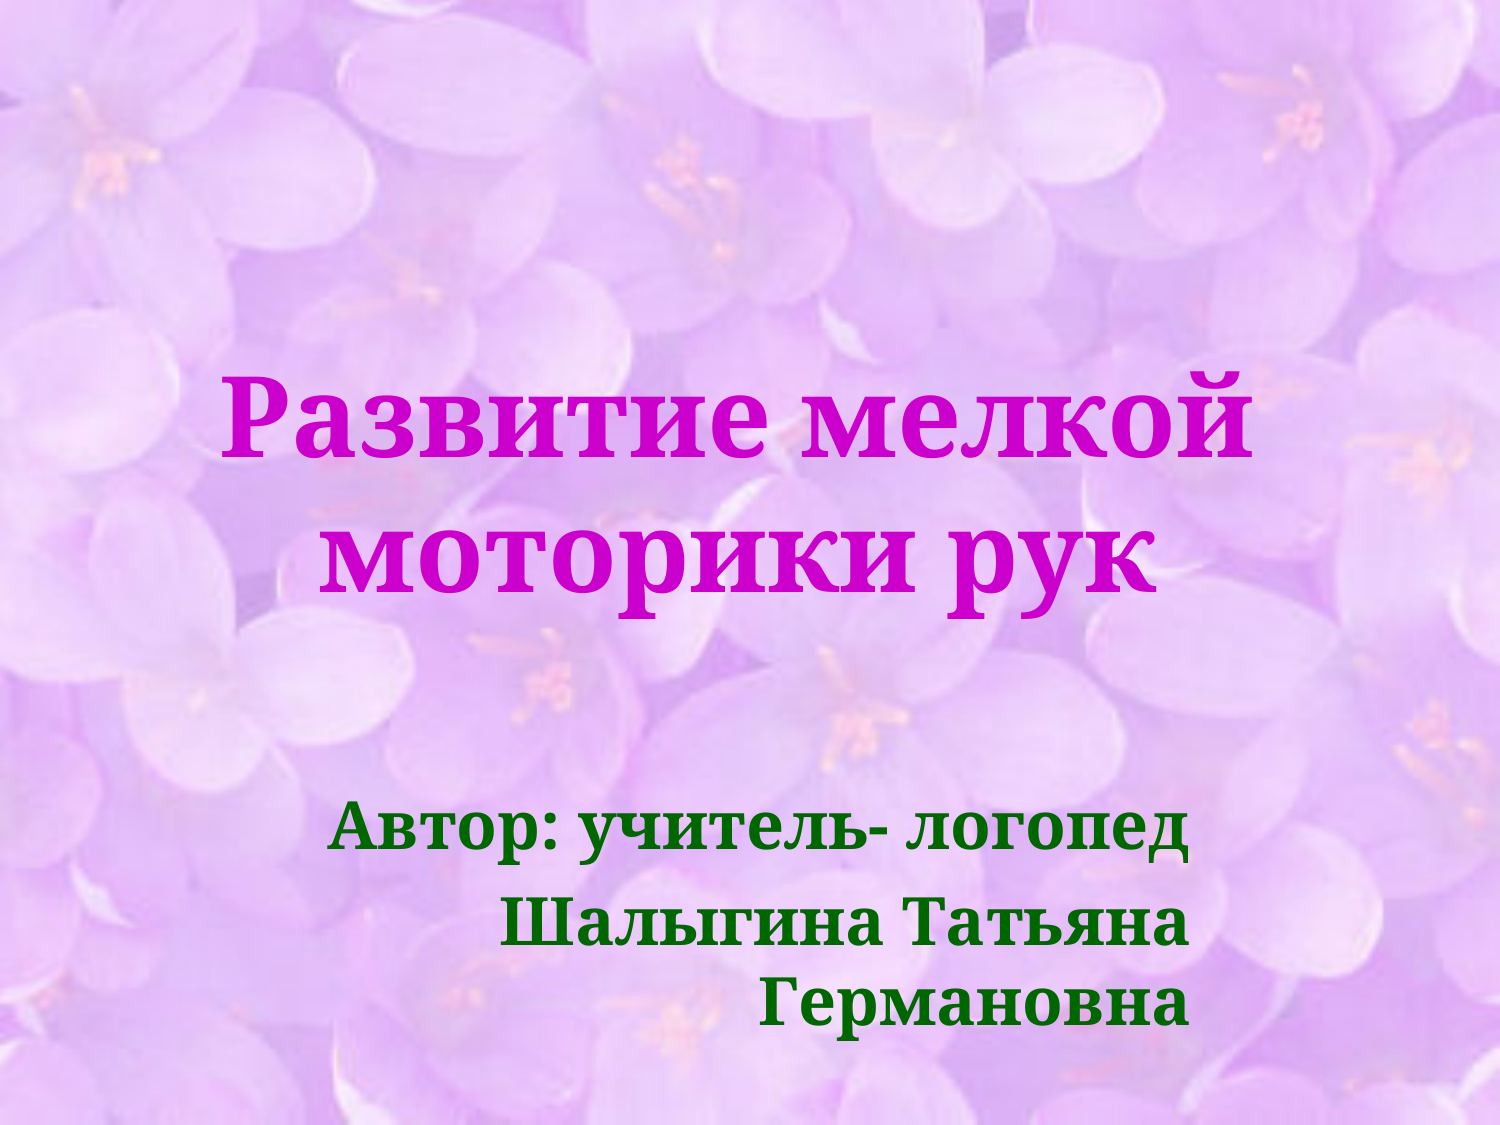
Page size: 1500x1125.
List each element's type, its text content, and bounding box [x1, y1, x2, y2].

title Развитие мелкой моторики рук [137, 337, 1338, 579]
subtitle Автор: учитель- логопед Шалыгина Татьяна Германовна [312, 774, 1463, 1063]
